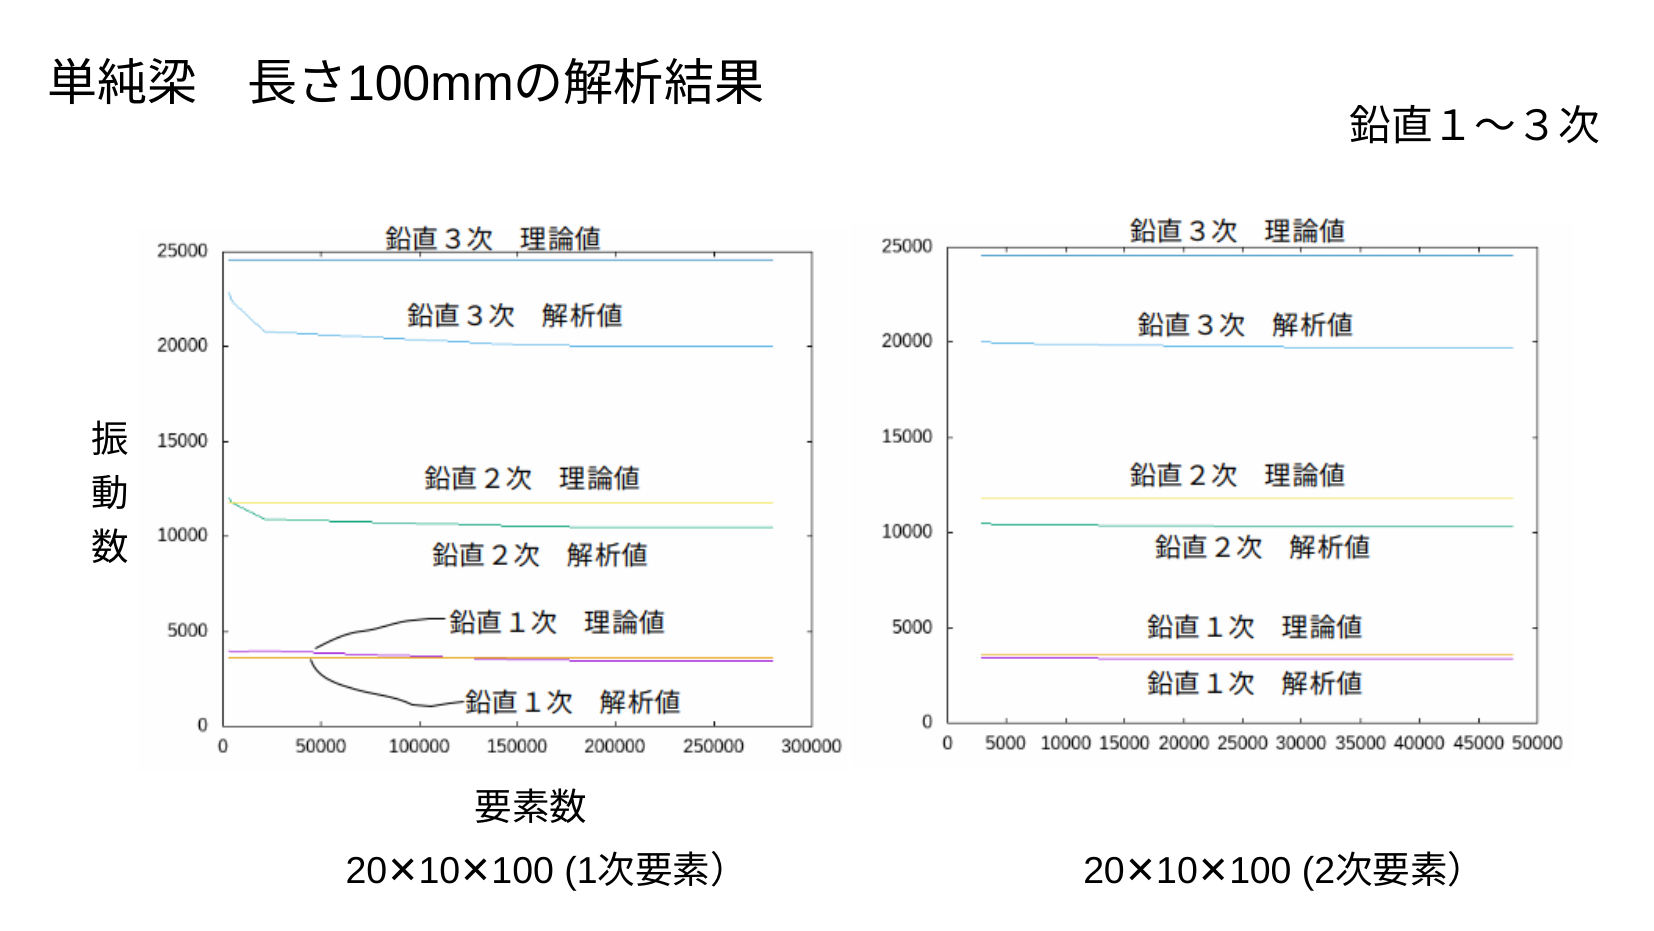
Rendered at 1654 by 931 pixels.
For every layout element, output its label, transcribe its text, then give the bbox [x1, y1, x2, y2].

text_box 要素数 [460, 769, 603, 839]
text_box 単純梁 長さ100mmの解析結果 [32, 35, 779, 123]
text_box 振 動 数 [76, 401, 145, 579]
picture [138, 194, 1577, 781]
text_box 20✕10✕100 (1次要素） [330, 832, 763, 902]
text_box 鉛直１〜３次 [1334, 84, 1615, 160]
text_box 20✕10✕100 (2次要素） [1068, 832, 1501, 902]
